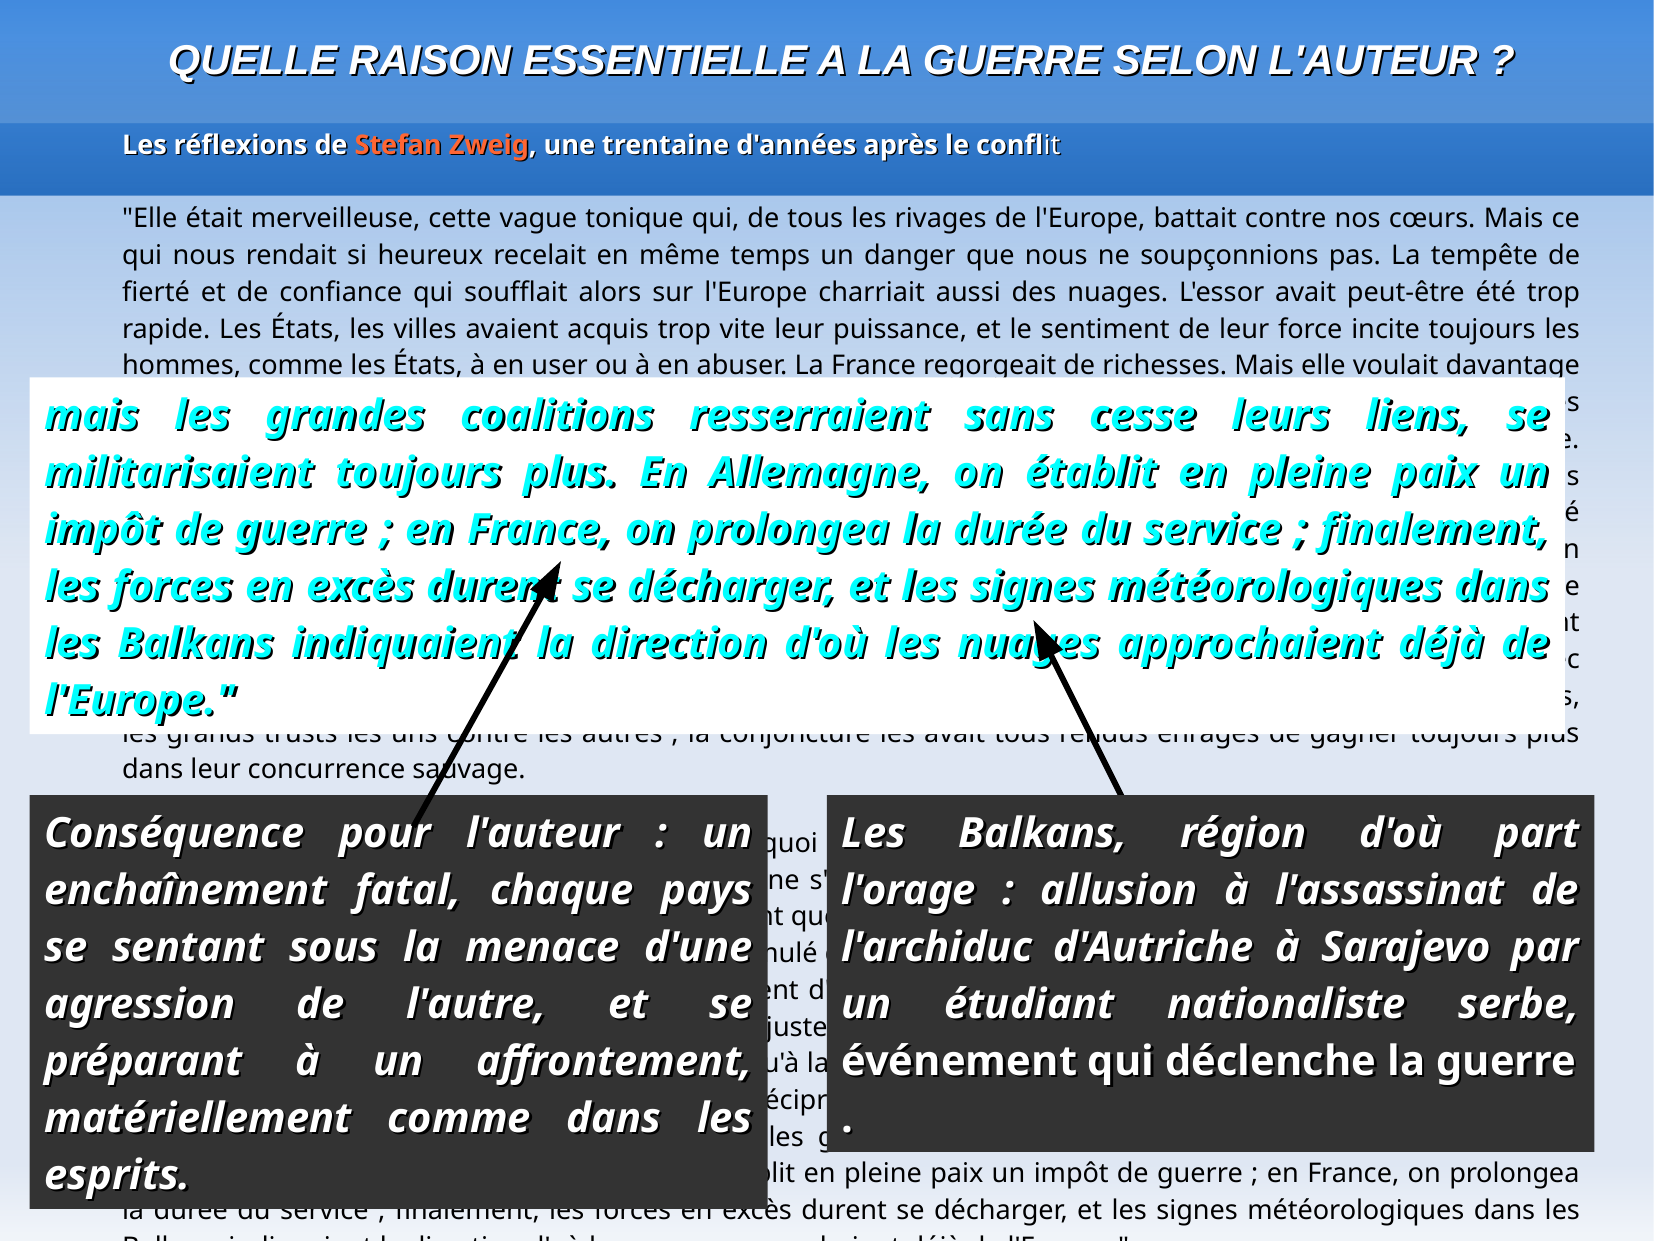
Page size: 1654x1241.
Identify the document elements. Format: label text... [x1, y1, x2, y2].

text_box mais les grandes coalitions resserraient sans cesse leurs liens, se militarisaient toujours plus. En Allemagne, on établit en pleine paix un impôt de guerre ; en France, on prolongea la durée du service ; finalement, les forces en excès durent se décharger, et les signes météorologiques dans les Balkans indiquaient la direction d'où les nuages approchaient déjà de l'Europe." [29, 377, 1565, 684]
text_box Les Balkans, région d'où part l'orage : allusion à l'assassinat de l'archiduc d'Autriche à Sarajevo par un étudiant nationaliste serbe, événement qui déclenche la guerre. [826, 795, 1595, 1053]
picture [0, 0, 1654, 1241]
text_box Les réflexions de Stefan Zweig, une trentaine d'années après le conflit "Elle était merveilleuse, cette vague tonique qui, de tous les rivages de l'Europe, battait contre nos cœurs. Mais ce qui nous rendait si heureux recelait en même temps un danger que nous ne soupçonnions pas. La tempête de fierté et de confiance qui soufflait alors sur l'Europe charriait aussi des nuages. L'essor avait peut-être été trop rapide. Les États, les villes avaient acquis trop vite leur puissance, et le sentiment de leur force incite toujours les hommes, comme les États, à en user ou à en abuser. La France regorgeait de richesses. Mais elle voulait davantage encore, elle voulait encore une colonie, bien qu'elle n'eût pas assez d'hommes, et de loin, pour peupler les anciennes. Pour le Maroc, on faillit en venir à la guerre. L'Italie voulait la Cyrénaïque, l'Autriche annexait la Bosnie. La Serbie et la Bulgarie se lançaient contre la Turquie ; et l'Allemagne, encore tenue à l'écart, serrait déjà les poings pour y porter un coup furieux. Partout, le sang montait à la tête des États, un portant la congestion. La volonté fertile de consolidation intérieure commençait partout, en même temps, comme s'il s'agissait d'une infection bacillaire, à se transformer en désir d'expansion. Les industriels français, qui gagnaient gros, menaient une campagne de haine contre les Allemands, qui s'engraissaient de leur côté, parce que les uns et les autres voulaient livrer plus de canons - les Krupp et les Schneider du Creusot. Les compagnies de navigation hambourgeoises, avec leurs dividendes formidables, travaillaient contre celles de Southampton, les paysans hongrois contre les serbes, les grands trusts les uns contre les autres ; la conjoncture les avait tous rendus enragés de gagner toujours plus dans leur concurrence sauvage. Si aujourd'hui on se demande à tête reposée pourquoi l'Europe est entrée en guerre en 1914, on ne trouve pas un seul motif raisonnable, pas même un prétexte. Il ne s'agissait aucunement d'idées, il s'agissait à peine de petits districts frontaliers ; je ne puis l'expliquer autrement que par cet excès de puissance, que comme une conséquence tragique de ce dynamisme interne qui s'était accumulé durant ces quarante années de paix et voulait se décharger violemment. Chaque État avait soudain le sentiment d'être fort et oubliait qu'il en était exactement de même du voisin ; chacun voulait davantage et nous étions justement abusés par le sentiment que nous aimions le plus : notre commun optimisme. Car chacun se flattait qu'à la dernière minute, l'autre prendrait peur et reculerait ; ainsi, les diplomates commencèrent leur jeu de bluff réciproque. Quatre fois, cinq fois, à Agadir, dans la guerre des Balkans, en Albanie, on s'en tint au jeu ; mais les grandes coalitions resserraient sans cesse leurs liens, se militarisaient toujours plus. En Allemagne, on établit en pleine paix un impôt de guerre ; en France, on prolongea la durée du service ; finalement, les forces en excès durent se décharger, et les signes météorologiques dans les Balkans indiquaient la direction d'où les nuages approchaient déjà de l'Europe." Stefan Zweig (1881-1942), Les rayons et les ombres sur l'Europe, 1944, éd. posthume. [107, 118, 1595, 1189]
text_box QUELLE RAISON ESSENTIELLE A LA GUERRE SELON L'AUTEUR ? [118, 29, 1565, 91]
text_box Conséquence pour l'auteur : un enchaînement fatal, chaque pays se sentant sous la menace d'une agression de l'autre, et se préparant à un affrontement, matériellement comme dans les esprits. [29, 795, 768, 1150]
